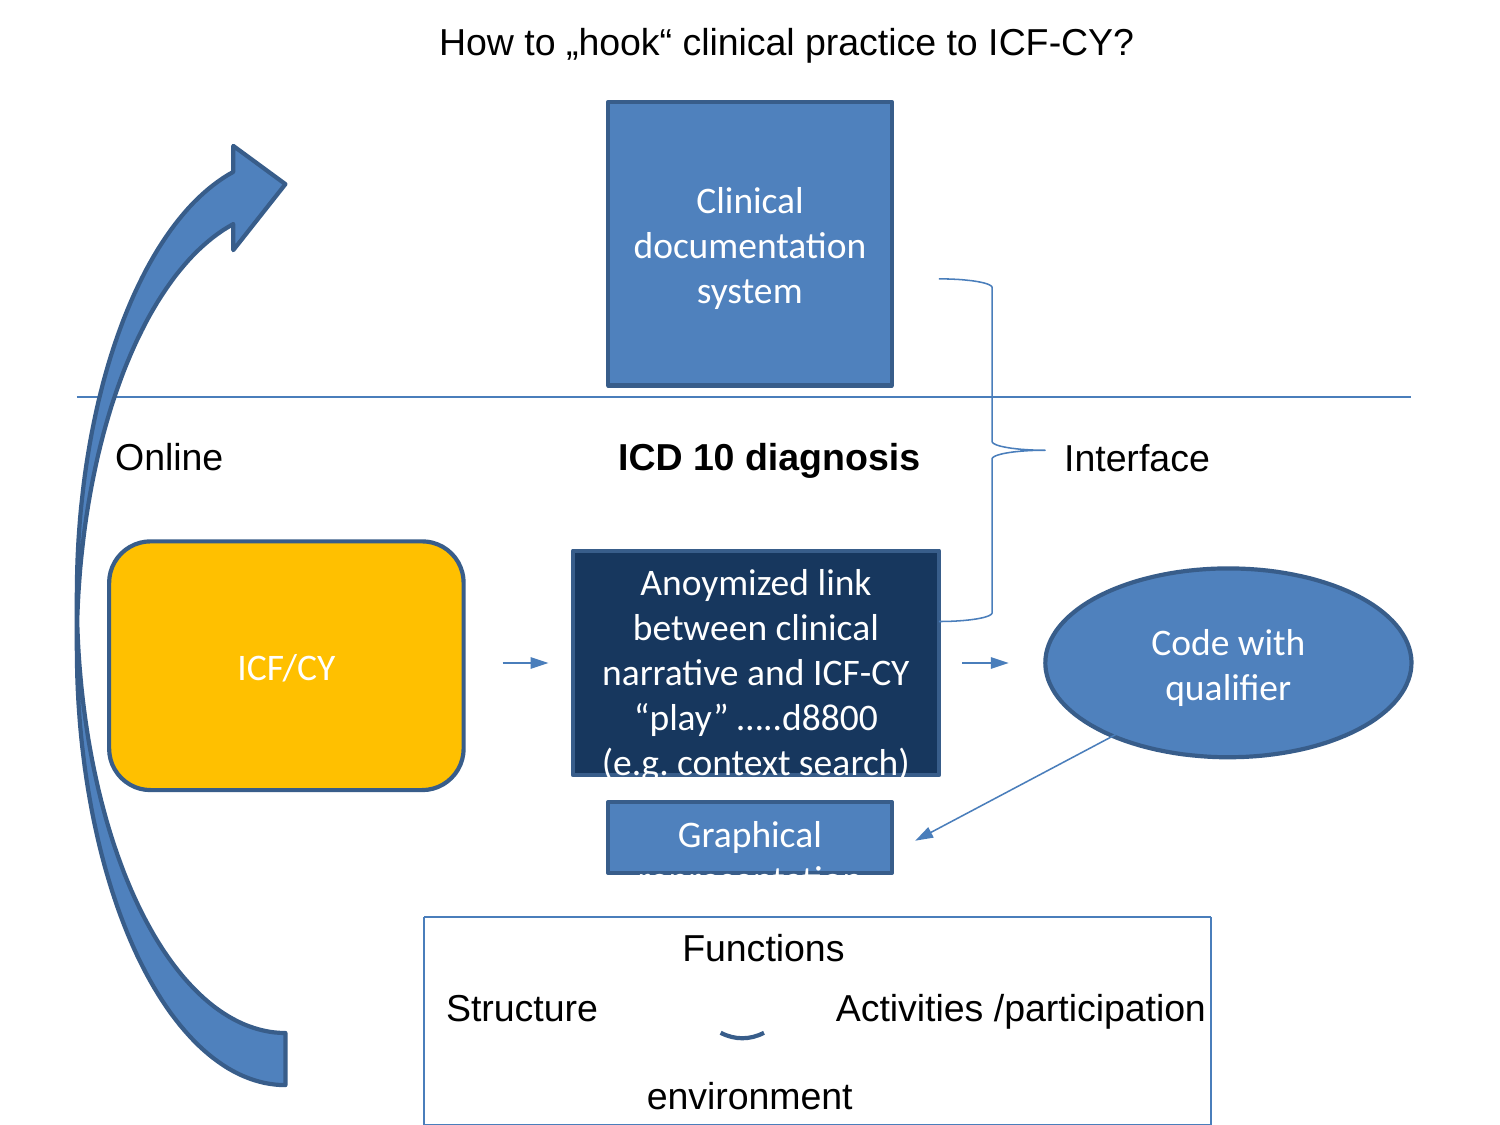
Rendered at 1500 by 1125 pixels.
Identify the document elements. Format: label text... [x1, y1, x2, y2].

text_box Functions [667, 918, 847, 978]
text_box How to „hook“ clinical practice to ICF-CY? [424, 10, 1093, 72]
text_box environment [631, 1064, 861, 1124]
text_box ICF/CY [109, 541, 464, 791]
text_box Graphical representation [608, 802, 892, 873]
text_box Clinical documentation system [608, 102, 892, 385]
text_box Code with qualifier [1045, 568, 1412, 758]
text_box Online [100, 425, 241, 487]
text_box Structure [430, 976, 621, 1037]
text_box Activities /participation [820, 976, 1210, 1037]
text_box Anoymized link between clinical narrative and ICF-CY “play” …..d8800 (e.g. context search) [573, 551, 939, 775]
text_box [76, 145, 286, 1086]
text_box Interface [1049, 426, 1217, 487]
text_box ICD 10 diagnosis [603, 425, 889, 487]
